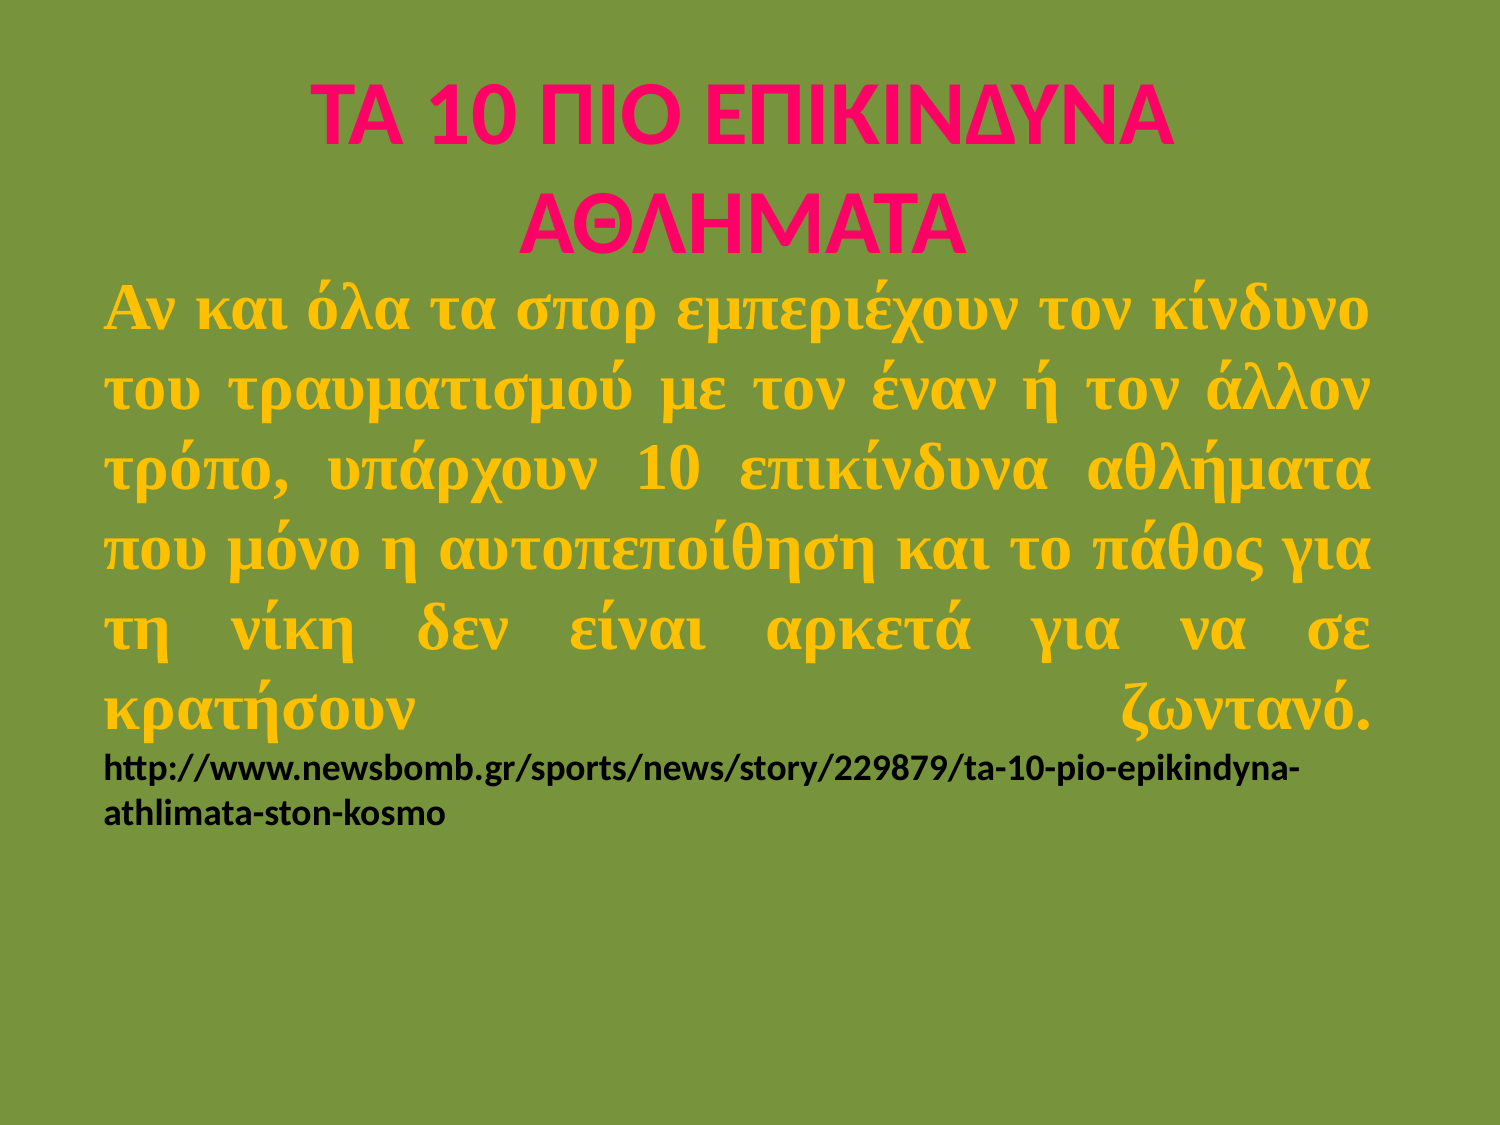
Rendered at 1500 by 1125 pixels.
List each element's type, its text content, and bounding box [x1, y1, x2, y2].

title ΤΑ 10 ΠΙΟ ΕΠΙΚΙΝΔΥΝΑ ΑΘΛΗΜΑΤΑ [75, 45, 1412, 185]
list Αν και όλα τα σπορ εμπεριέχουν τον κίνδυνο του τραυματισμού με τον έναν ή τον άλλον τρόπο, υπάρχουν 10 επικίνδυνα αθλήματα που μόνο η αυτοπεποίθηση και το πάθος για τη νίκη δεν είναι αρκετά για να σε κρατήσουν ζωντανό. http://www.newsbomb.gr/sports/news/story/229879/ta-10-pio-epikindyna-athlimata-ston-kosmo [88, 255, 1388, 1012]
